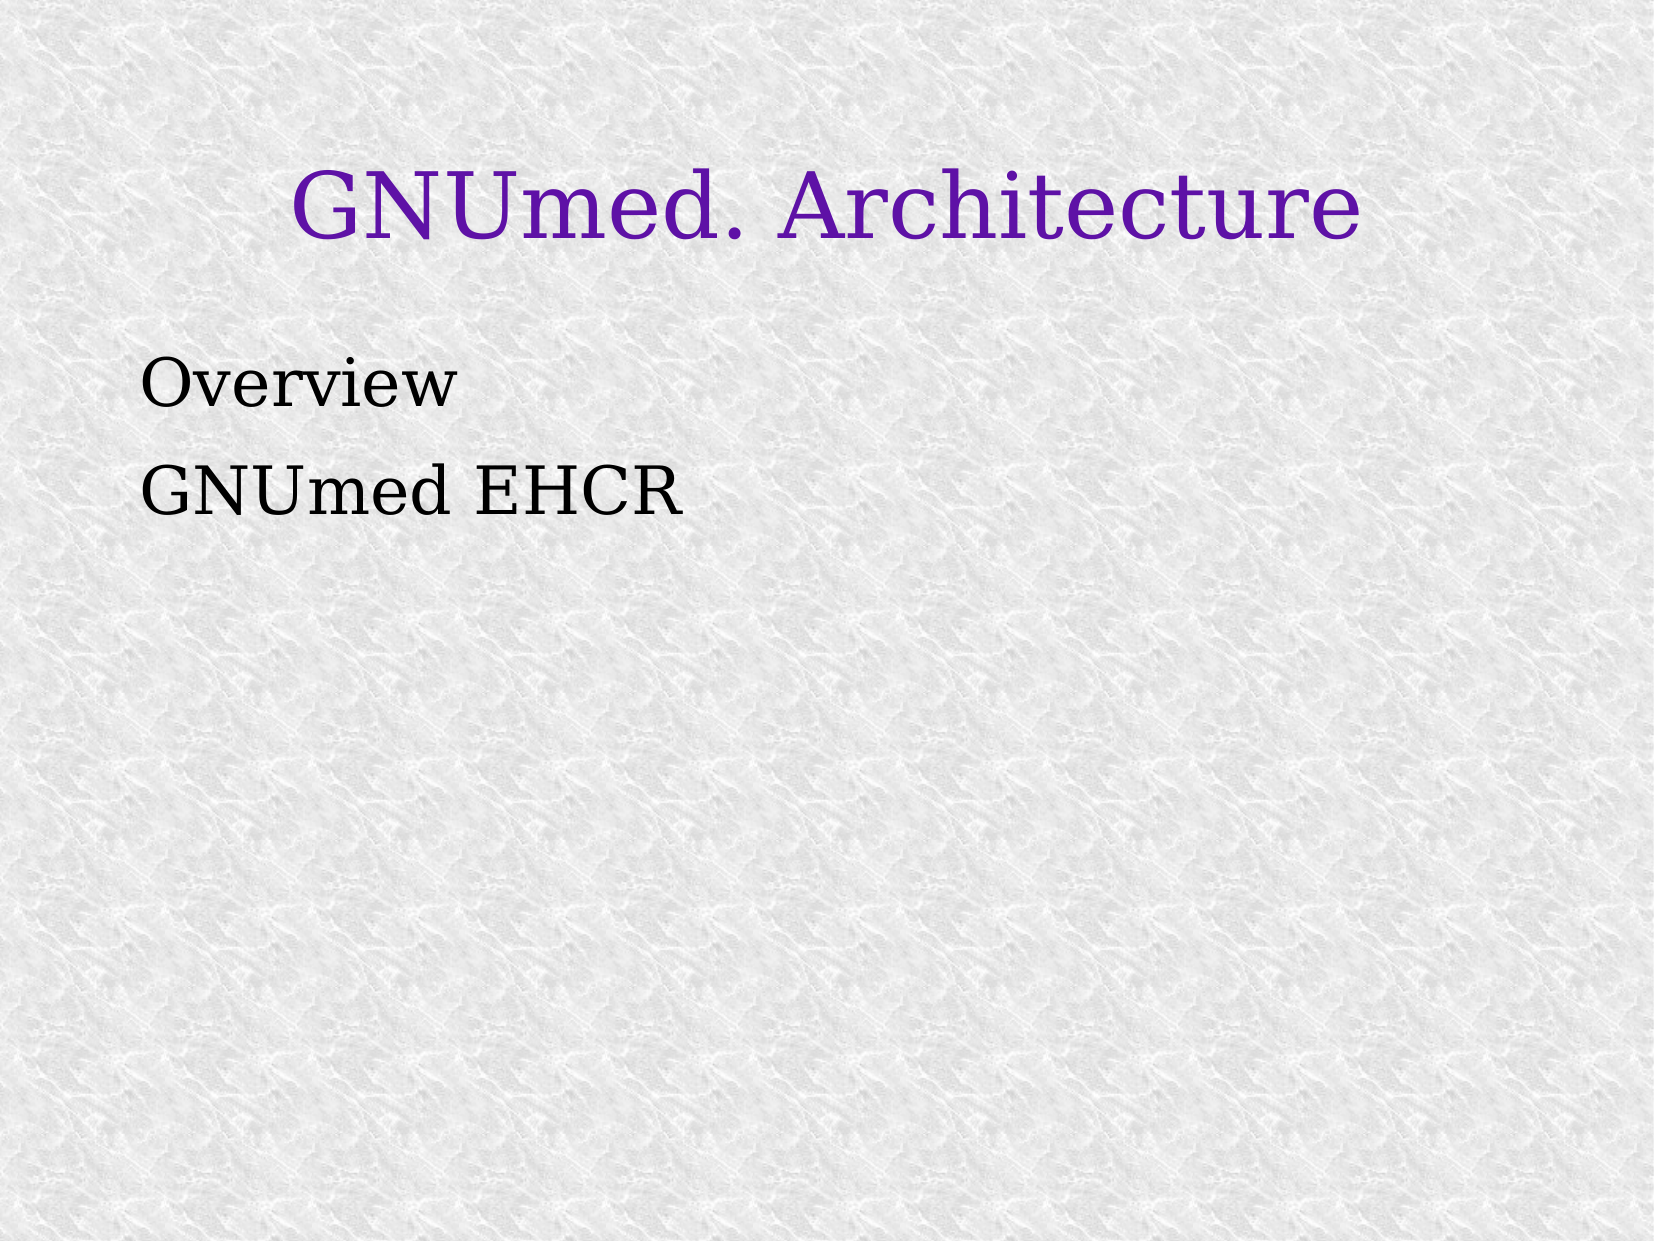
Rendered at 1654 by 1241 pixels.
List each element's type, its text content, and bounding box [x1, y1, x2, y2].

list Overview GNUmed EHCR [121, 344, 1534, 1127]
picture [0, 0, 1654, 1241]
title GNUmed. Architecture [121, 102, 1534, 311]
